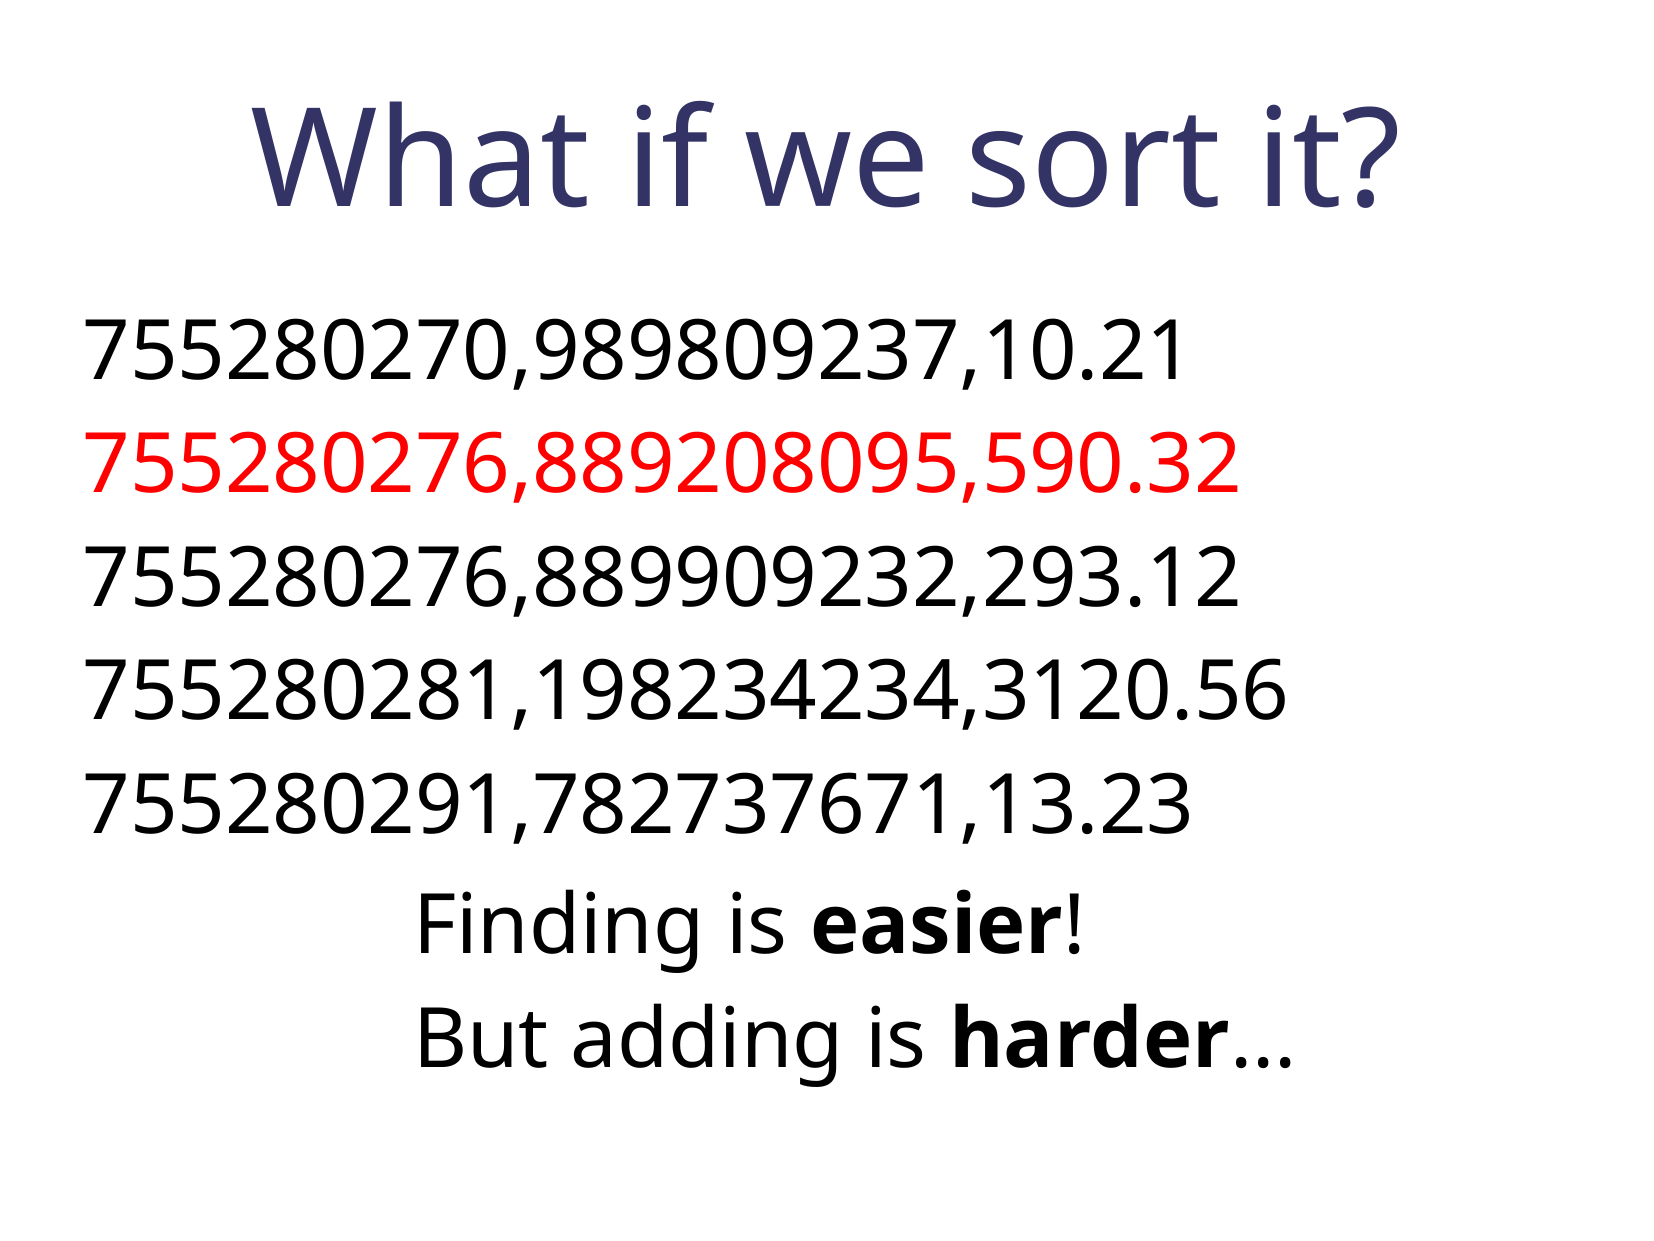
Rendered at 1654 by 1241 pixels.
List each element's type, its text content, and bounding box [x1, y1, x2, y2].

subtitle 755280270,989809237,10.21 755280276,889208095,590.32 755280276,889909232,293.12 755280281,198234234,3120.56 755280291,782737671,13.23 [82, 290, 1571, 798]
text_box Finding is easier! But adding is harder... [413, 864, 1565, 1241]
title What if we sort it? [82, 56, 1571, 250]
